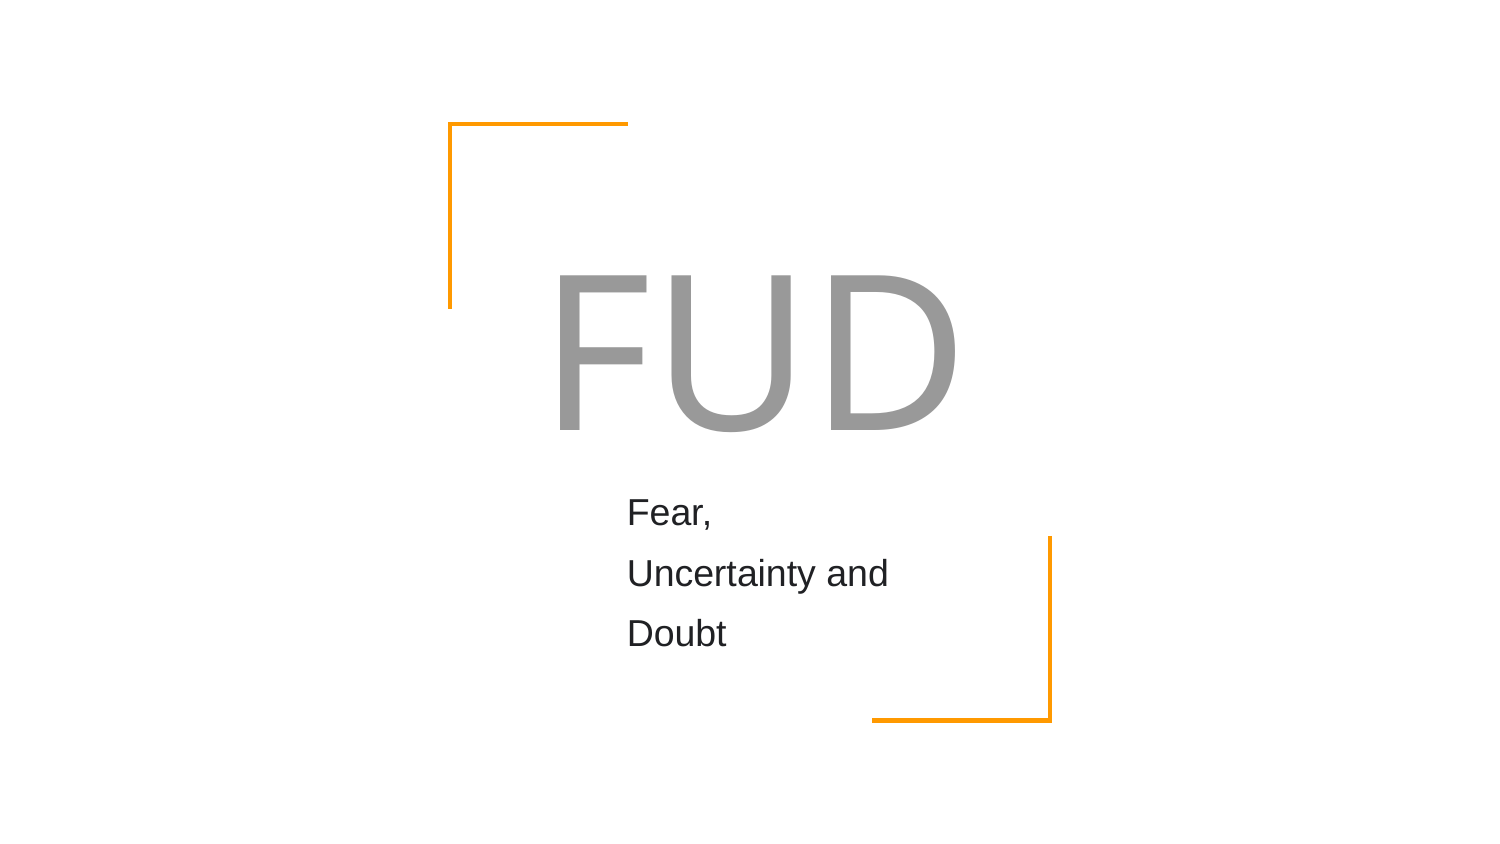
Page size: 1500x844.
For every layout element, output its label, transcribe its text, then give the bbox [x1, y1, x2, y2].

text_box Fear, Uncertainty and Doubt [611, 457, 921, 721]
title FUD [503, 236, 1005, 490]
